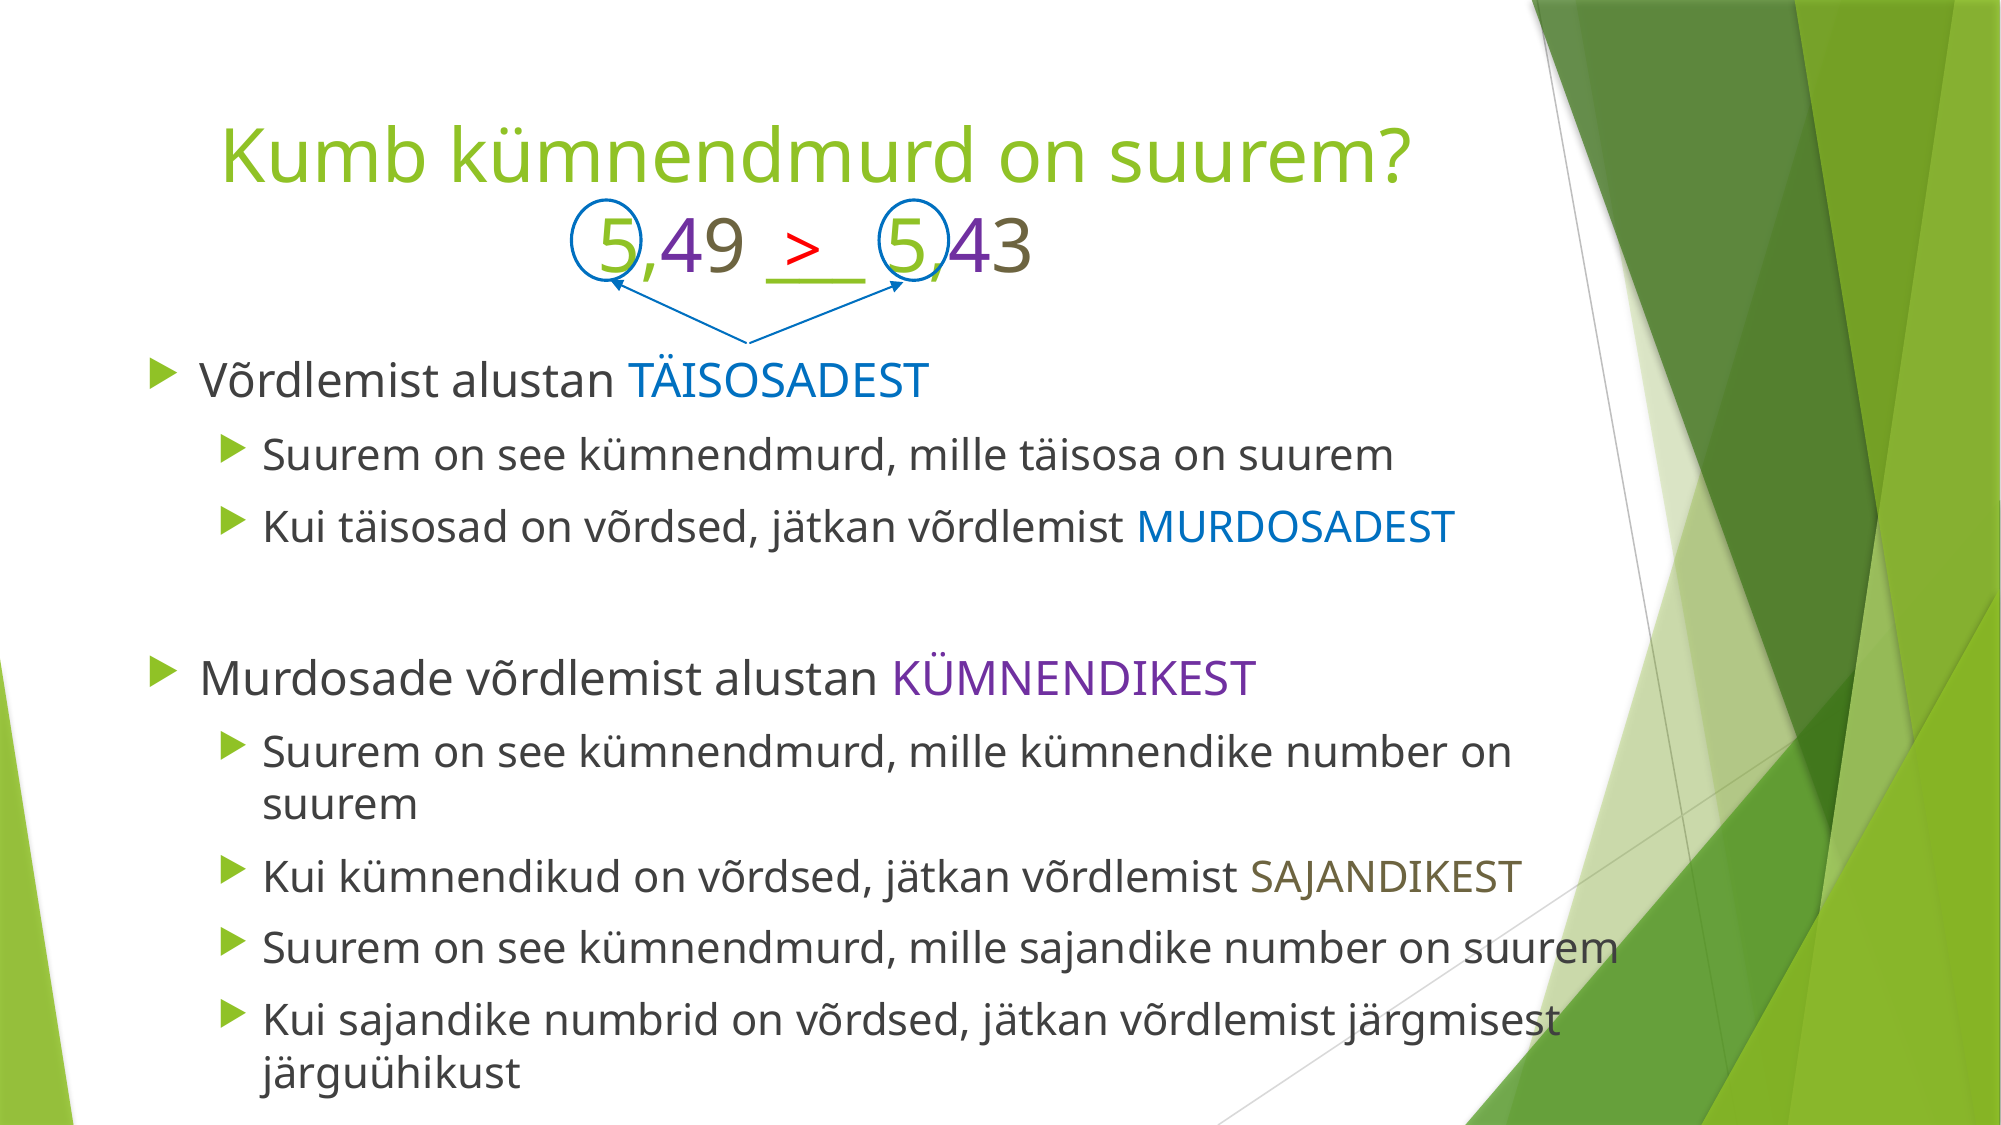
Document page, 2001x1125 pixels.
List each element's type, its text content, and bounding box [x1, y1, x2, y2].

title Kumb kümnendmurd on suurem? 5,49 ___ 5,43 [574, 202, 639, 278]
list Võrdlemist alustan TÄISOSADEST Suurem on see kümnendmurd, mille täisosa on suurem Kui täisosad on võrdsed, jätkan võrdlemist MURDOSADEST Murdosade võrdlemist alustan KÜMNENDIKEST Suurem on see kümnendmurd, mille kümnendike number on suurem Kui kümnendikud on võrdsed, jätkan võrdlemist SAJANDIKEST Suurem on see kümnendmurd, mille sajandike number on suurem Kui sajandike numbrid on võrdsed, jätkan võrdlemist järgmisest järguühikust [131, 342, 1641, 1125]
title Kumb kümnendmurd on suurem? 5,49 ___ 5,43 [111, 99, 1522, 317]
text_box > [769, 199, 849, 295]
